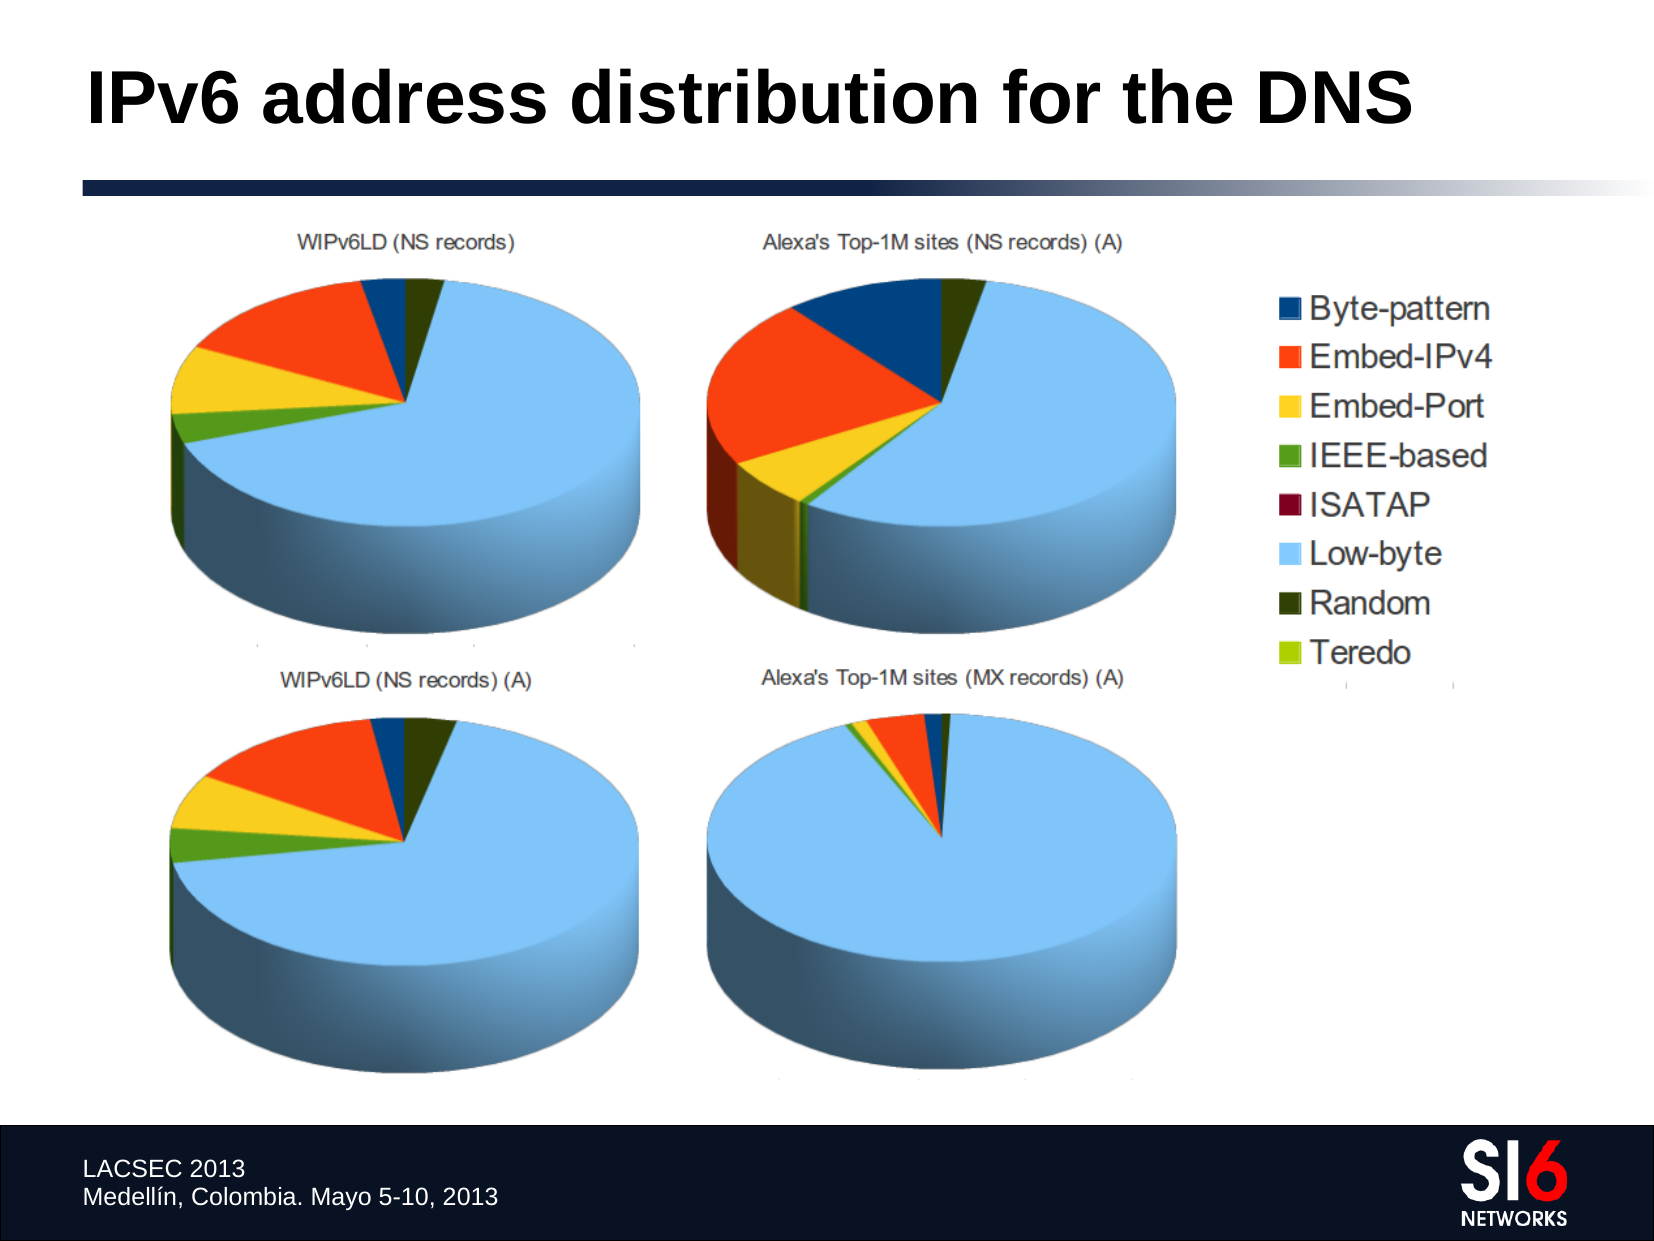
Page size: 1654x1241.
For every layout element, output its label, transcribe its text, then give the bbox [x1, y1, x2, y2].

title IPv6 address distribution for the DNS [86, 30, 1576, 166]
picture [150, 221, 1501, 1081]
picture [1461, 1139, 1567, 1226]
